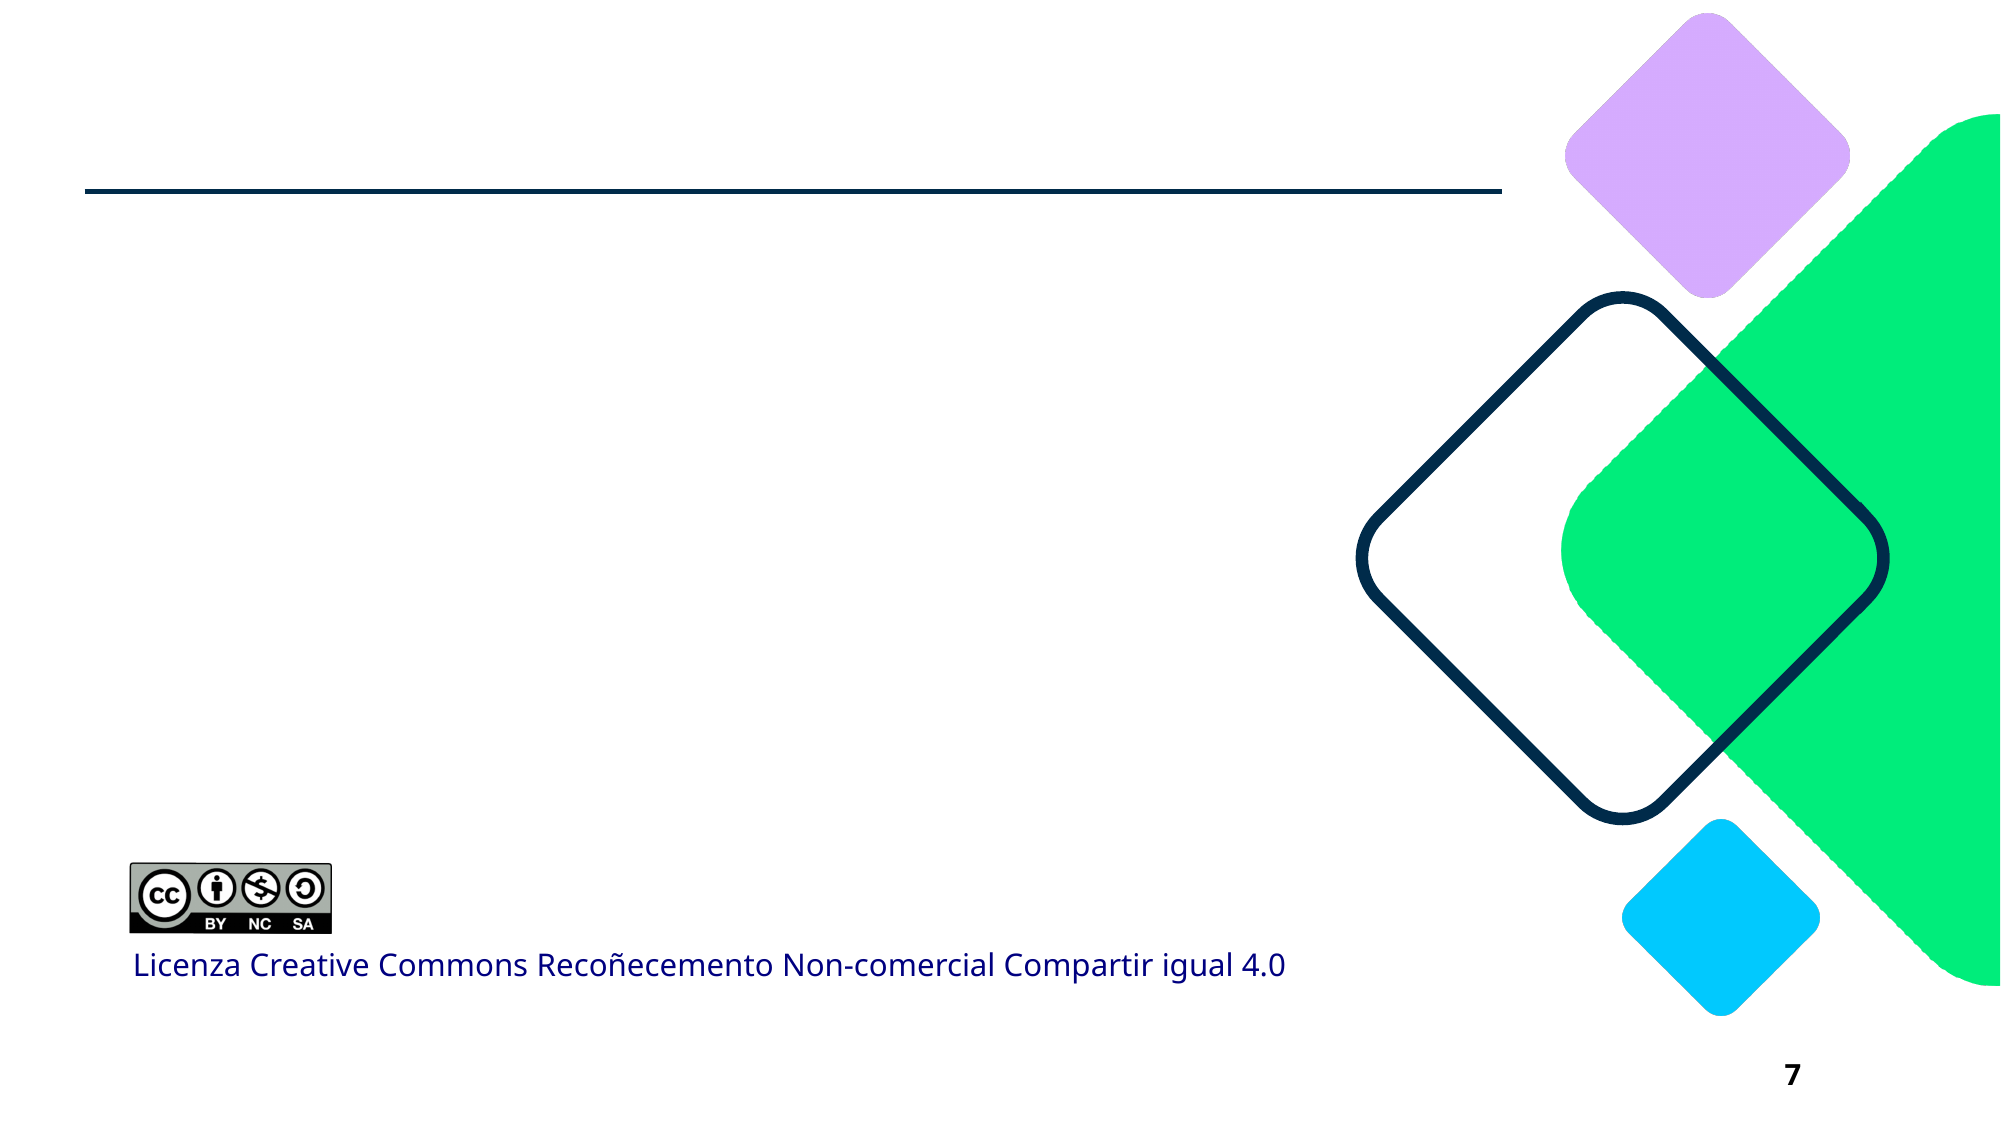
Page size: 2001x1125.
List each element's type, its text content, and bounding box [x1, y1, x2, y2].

text_box Licenza Creative Commons Recoñecemento Non-comercial Compartir igual 4.0 [118, 915, 1329, 1013]
picture [1561, 13, 2001, 1016]
picture [129, 862, 332, 934]
picture [1561, 304, 1877, 812]
